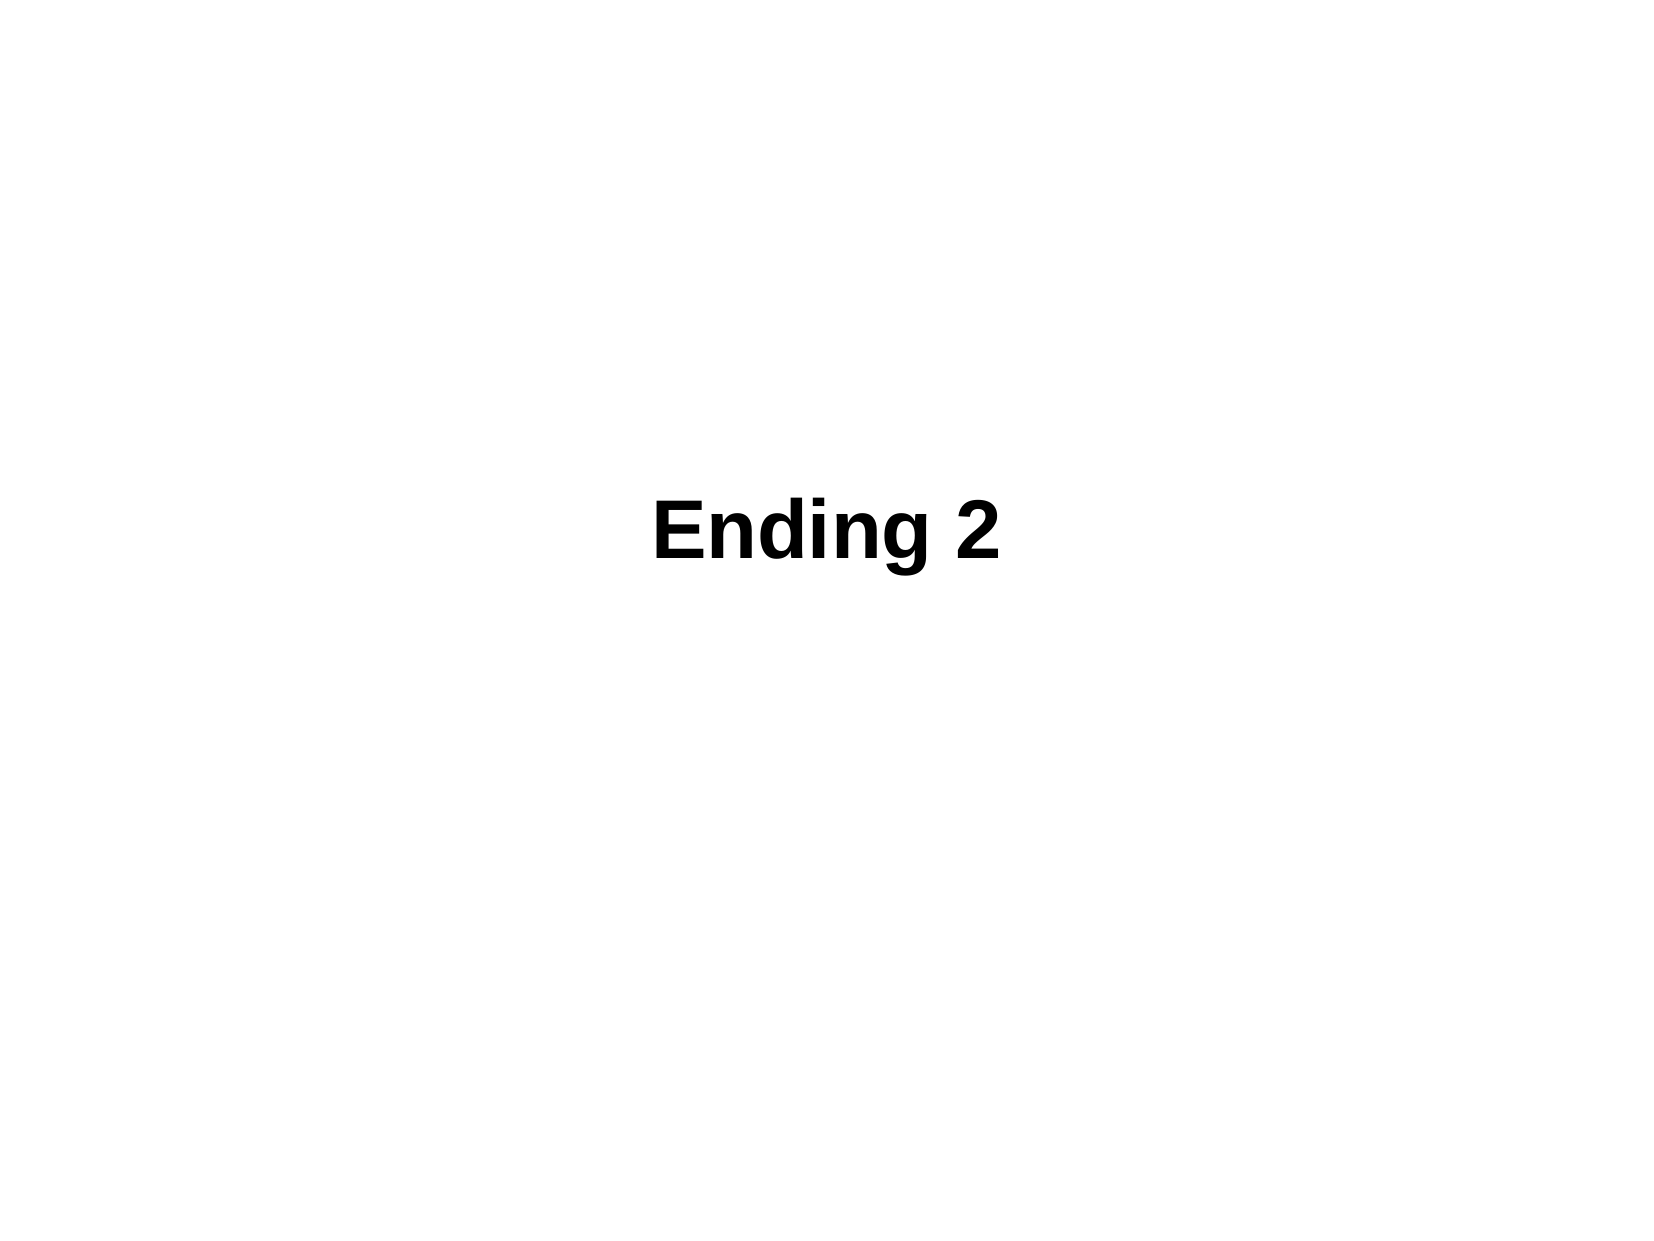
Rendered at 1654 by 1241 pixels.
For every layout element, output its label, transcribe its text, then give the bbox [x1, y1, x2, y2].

subtitle Ending 2 [82, 49, 1571, 1010]
